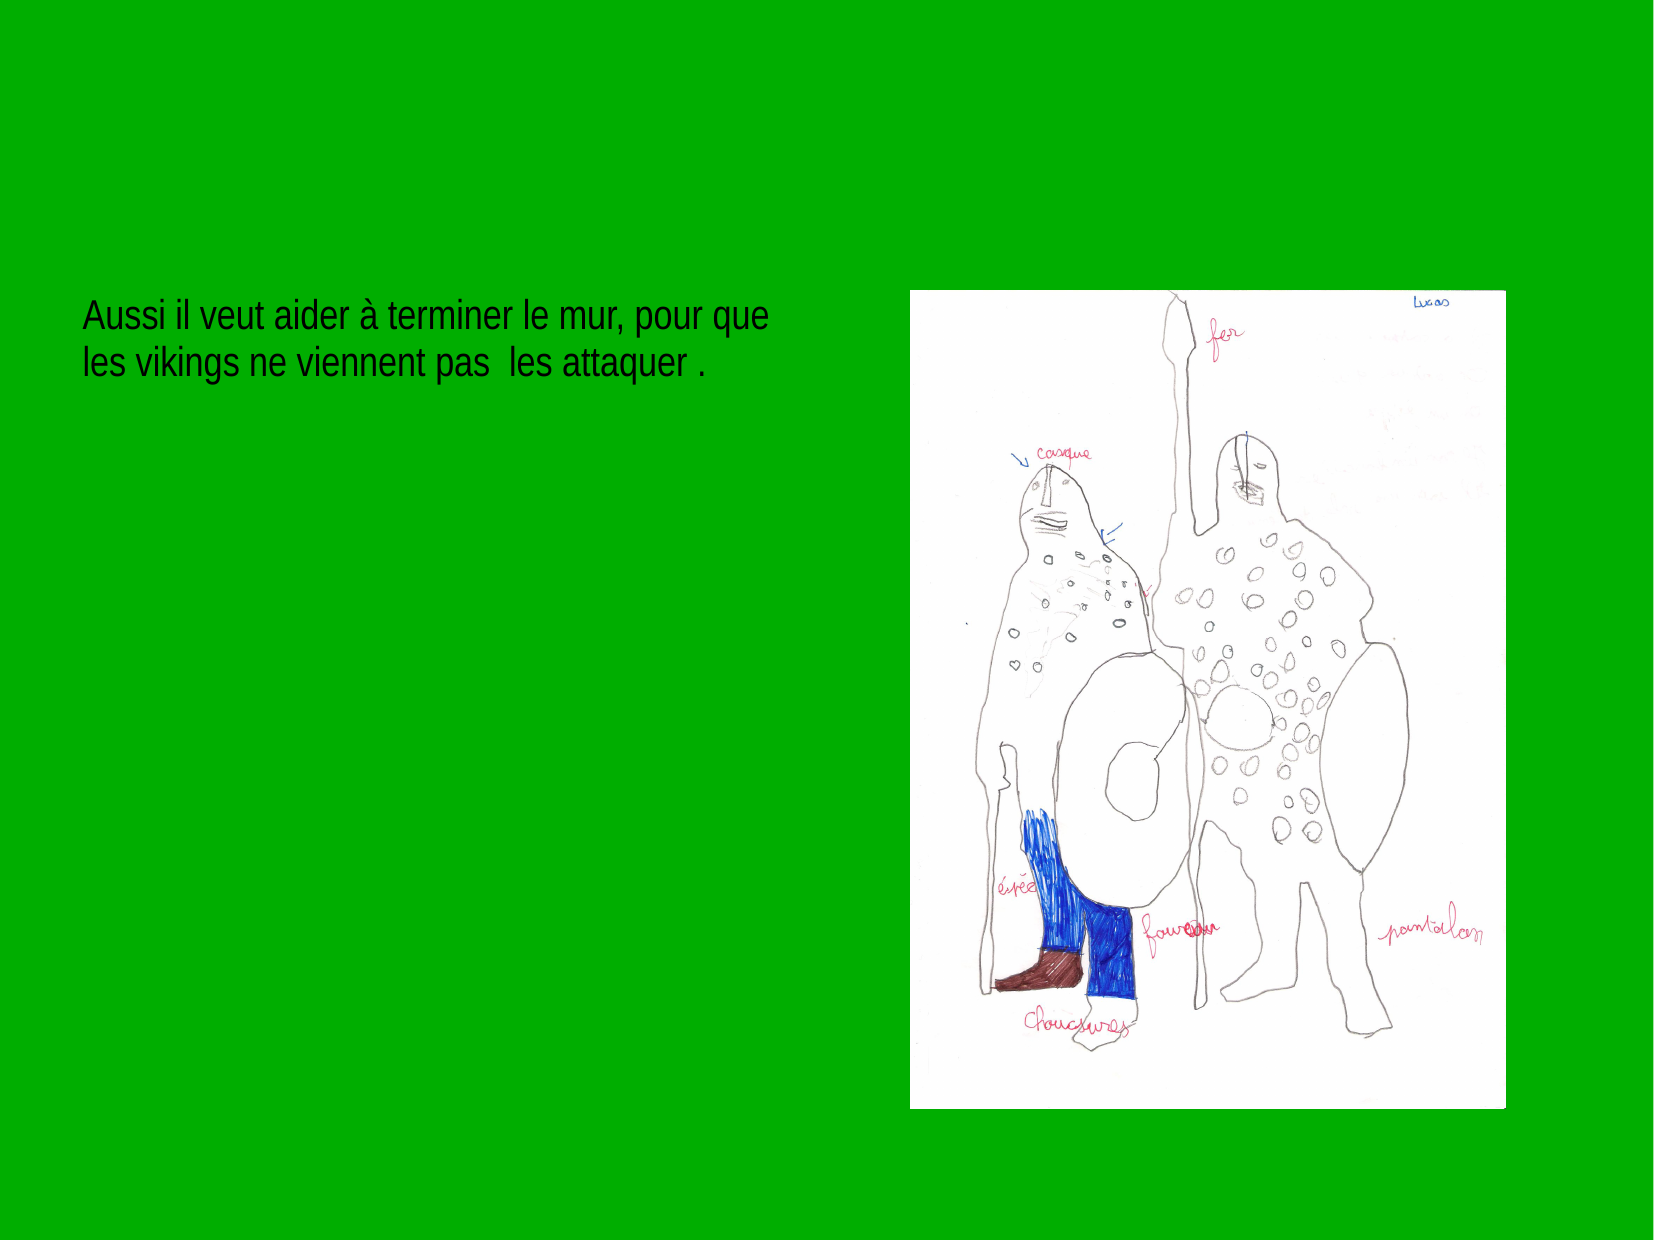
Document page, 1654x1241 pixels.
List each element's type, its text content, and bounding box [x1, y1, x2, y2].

list Aussi il veut aider à terminer le mur, pour que les vikings ne viennent pas les attaquer . [82, 290, 809, 1109]
picture [910, 290, 1506, 1109]
